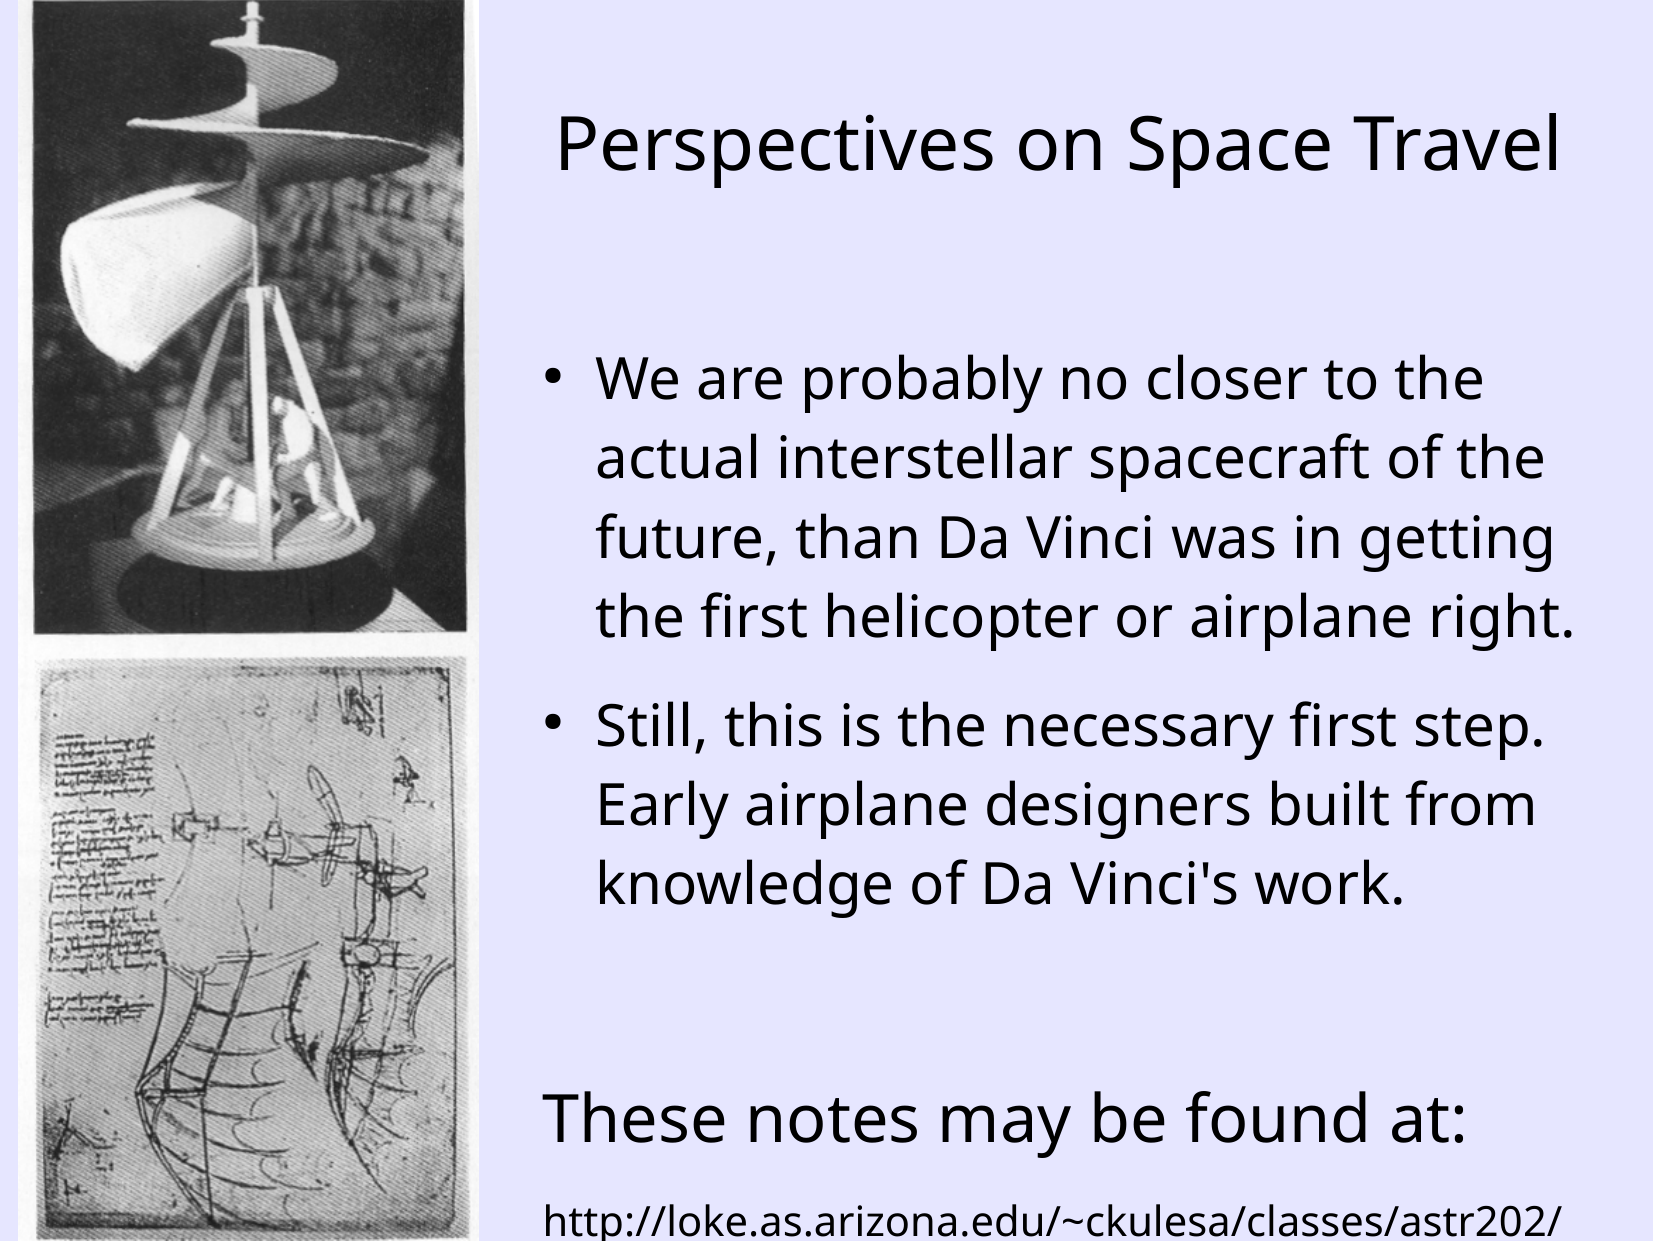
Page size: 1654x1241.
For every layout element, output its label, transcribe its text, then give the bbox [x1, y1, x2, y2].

picture [18, 0, 479, 1241]
title Perspectives on Space Travel [505, 37, 1613, 245]
list We are probably no closer to the actual interstellar spacecraft of the future, than Da Vinci was in getting the first helicopter or airplane right. Still, this is the necessary first step. Early airplane designers built from knowledge of Da Vinci's work. These notes may be found at: http://loke.as.arizona.edu/~ckulesa/classes/astr202/ [525, 337, 1606, 1129]
